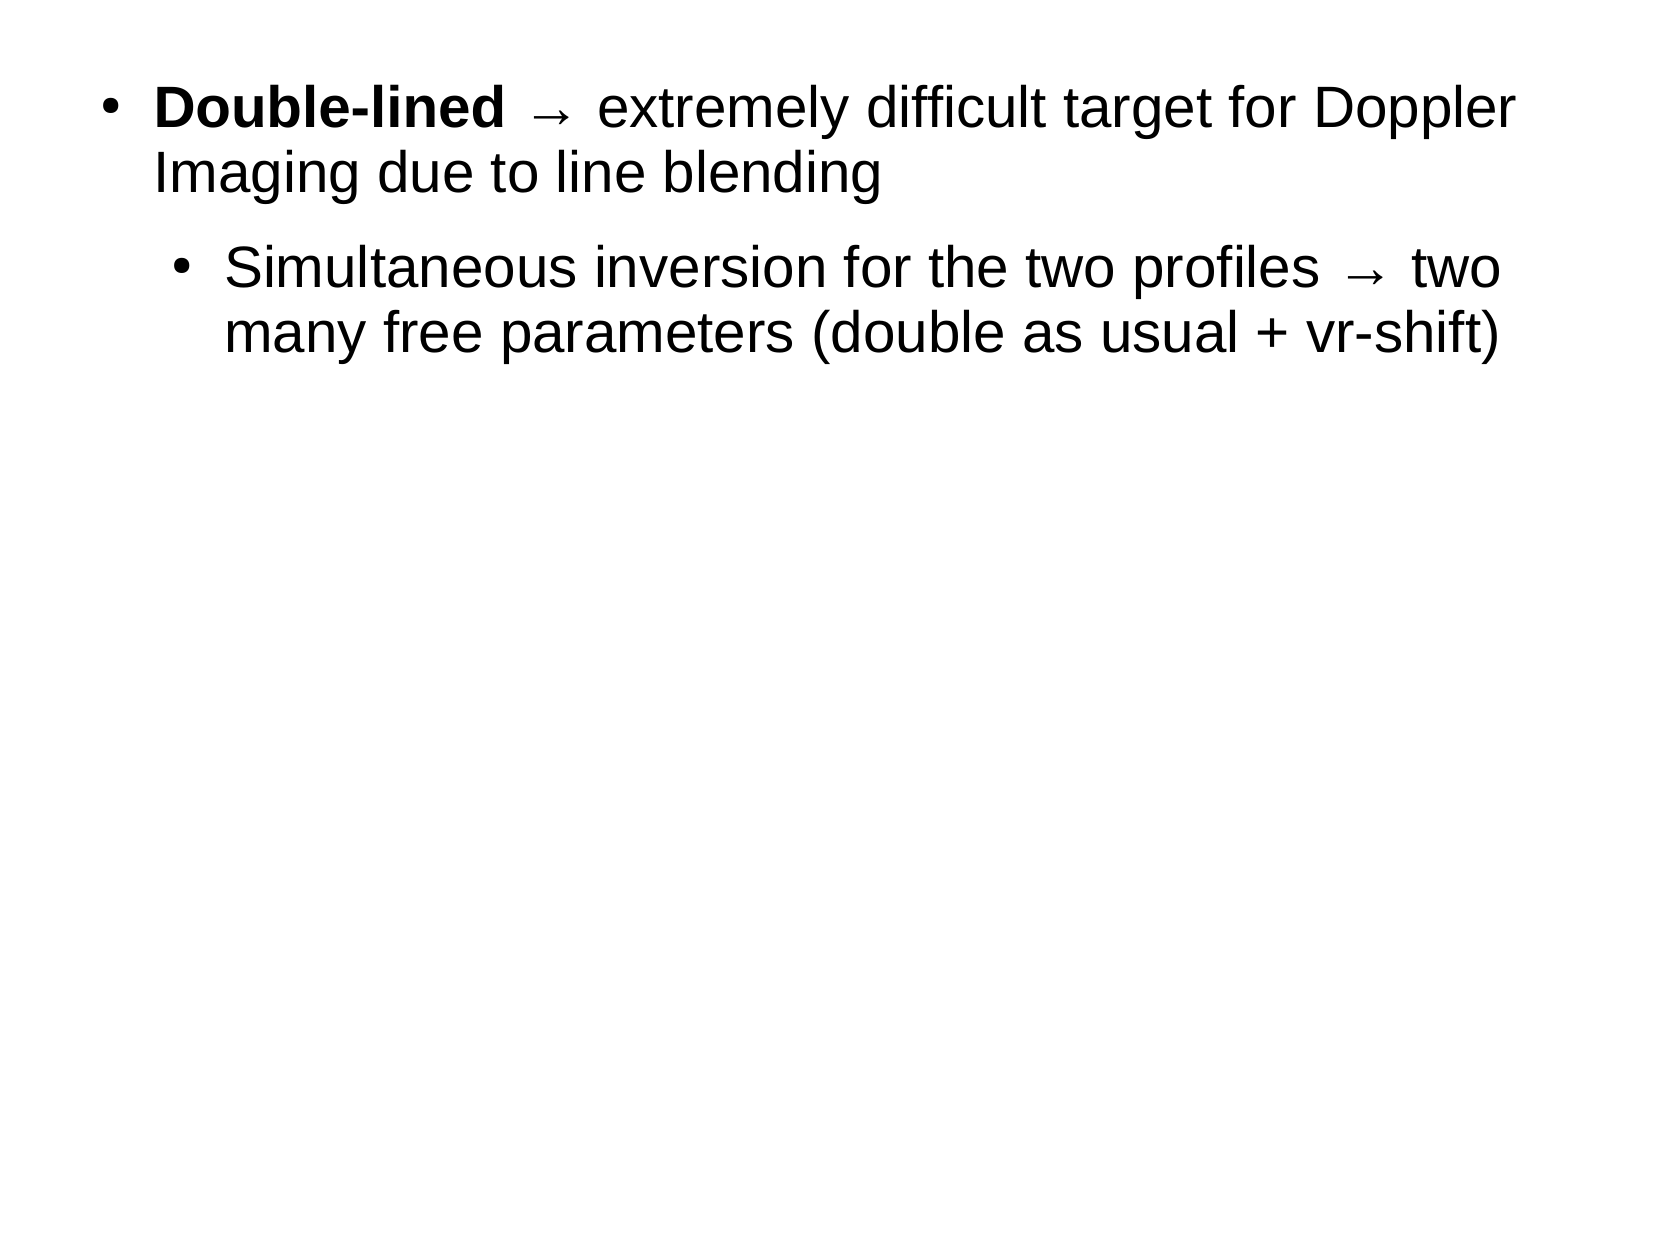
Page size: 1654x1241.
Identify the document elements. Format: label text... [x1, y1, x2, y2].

list Double-lined → extremely difficult target for Doppler Imaging due to line blending Simultaneous inversion for the two profiles → two many free parameters (double as usual + vr-shift) [82, 75, 1571, 1109]
